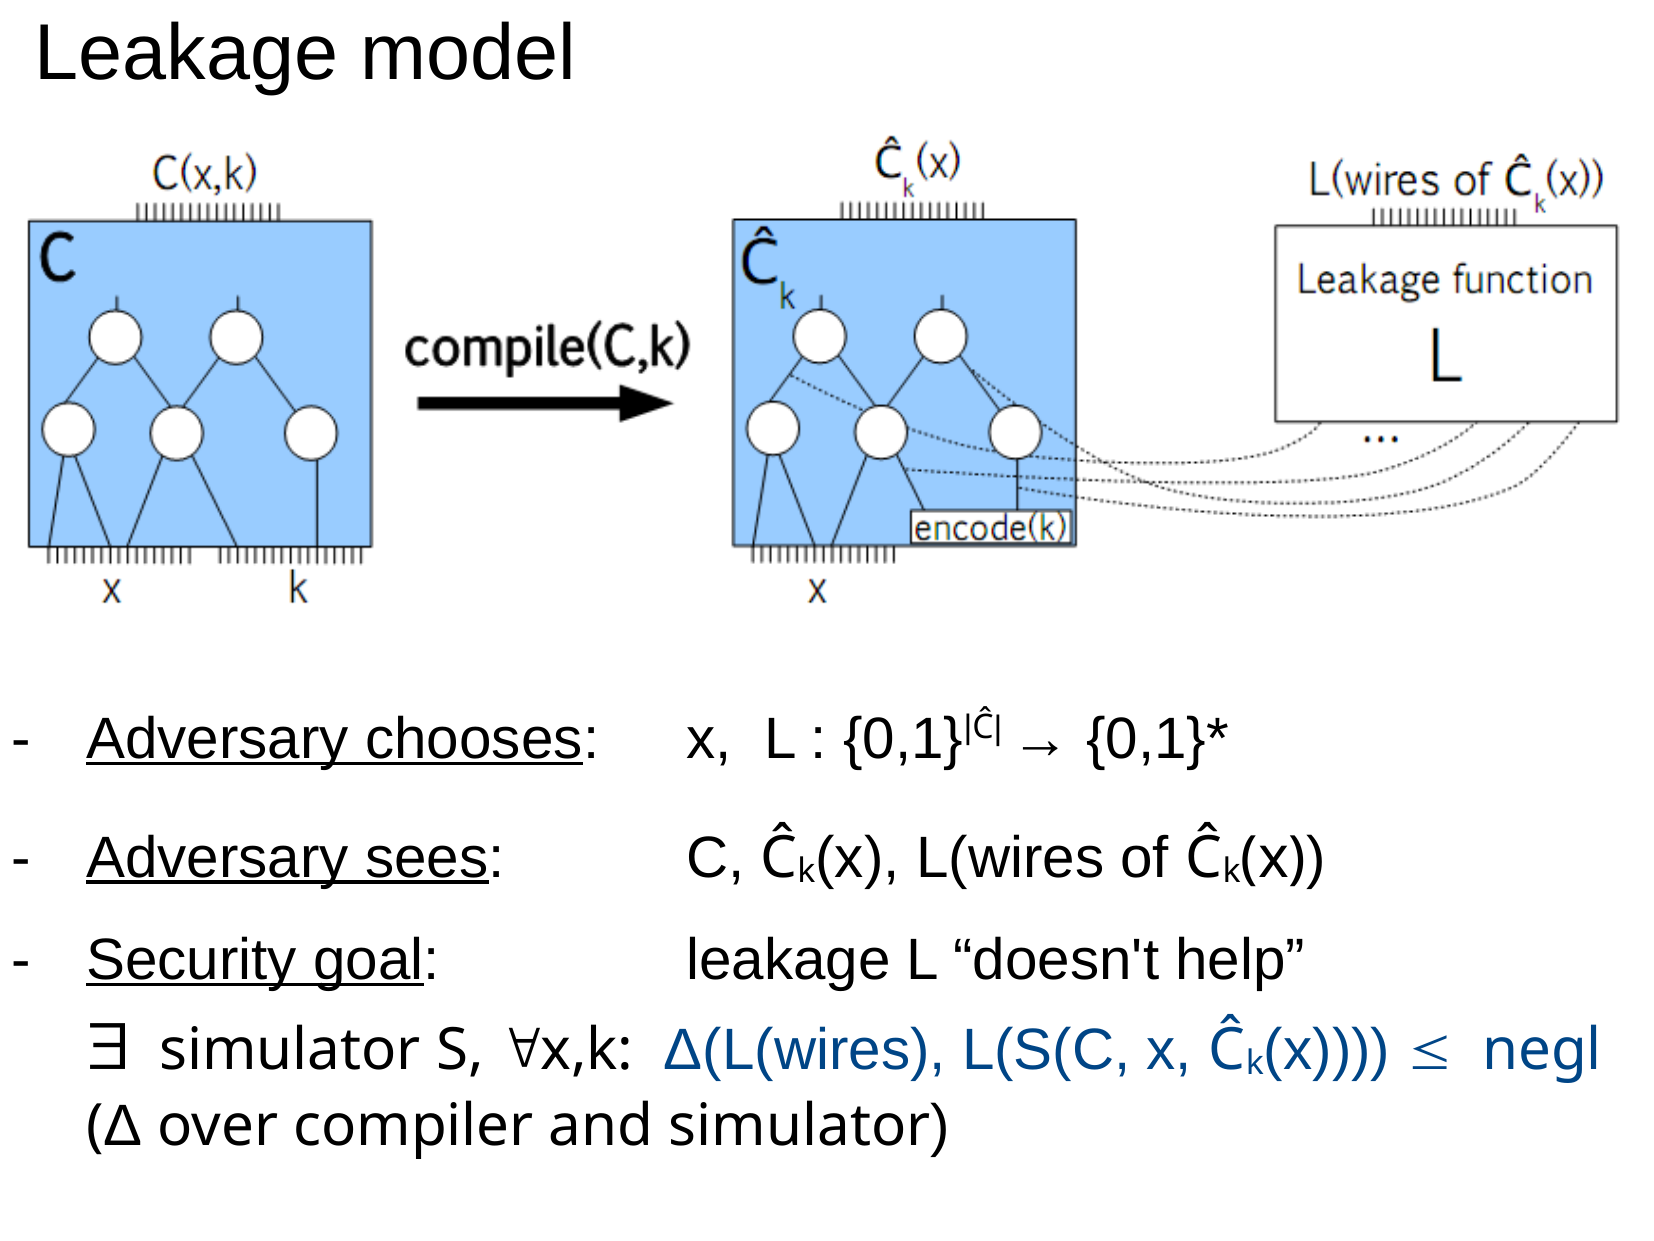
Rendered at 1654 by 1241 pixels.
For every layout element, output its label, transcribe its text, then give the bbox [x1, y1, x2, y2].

text_box Leakage model [19, 0, 591, 104]
text_box - Adversary chooses: x, L : {0,1}|Ĉ| → {0,1}* - Adversary sees: C, Ĉk(x), L(wires of Ĉk(x)) - Security goal: leakage L “doesn't help”  simulator S, x,k: Δ(L(wires), L(S(C, x, Ĉk(x))))  negl (Δ over compiler and simulator) [0, 676, 1654, 1160]
picture [0, 121, 1654, 661]
